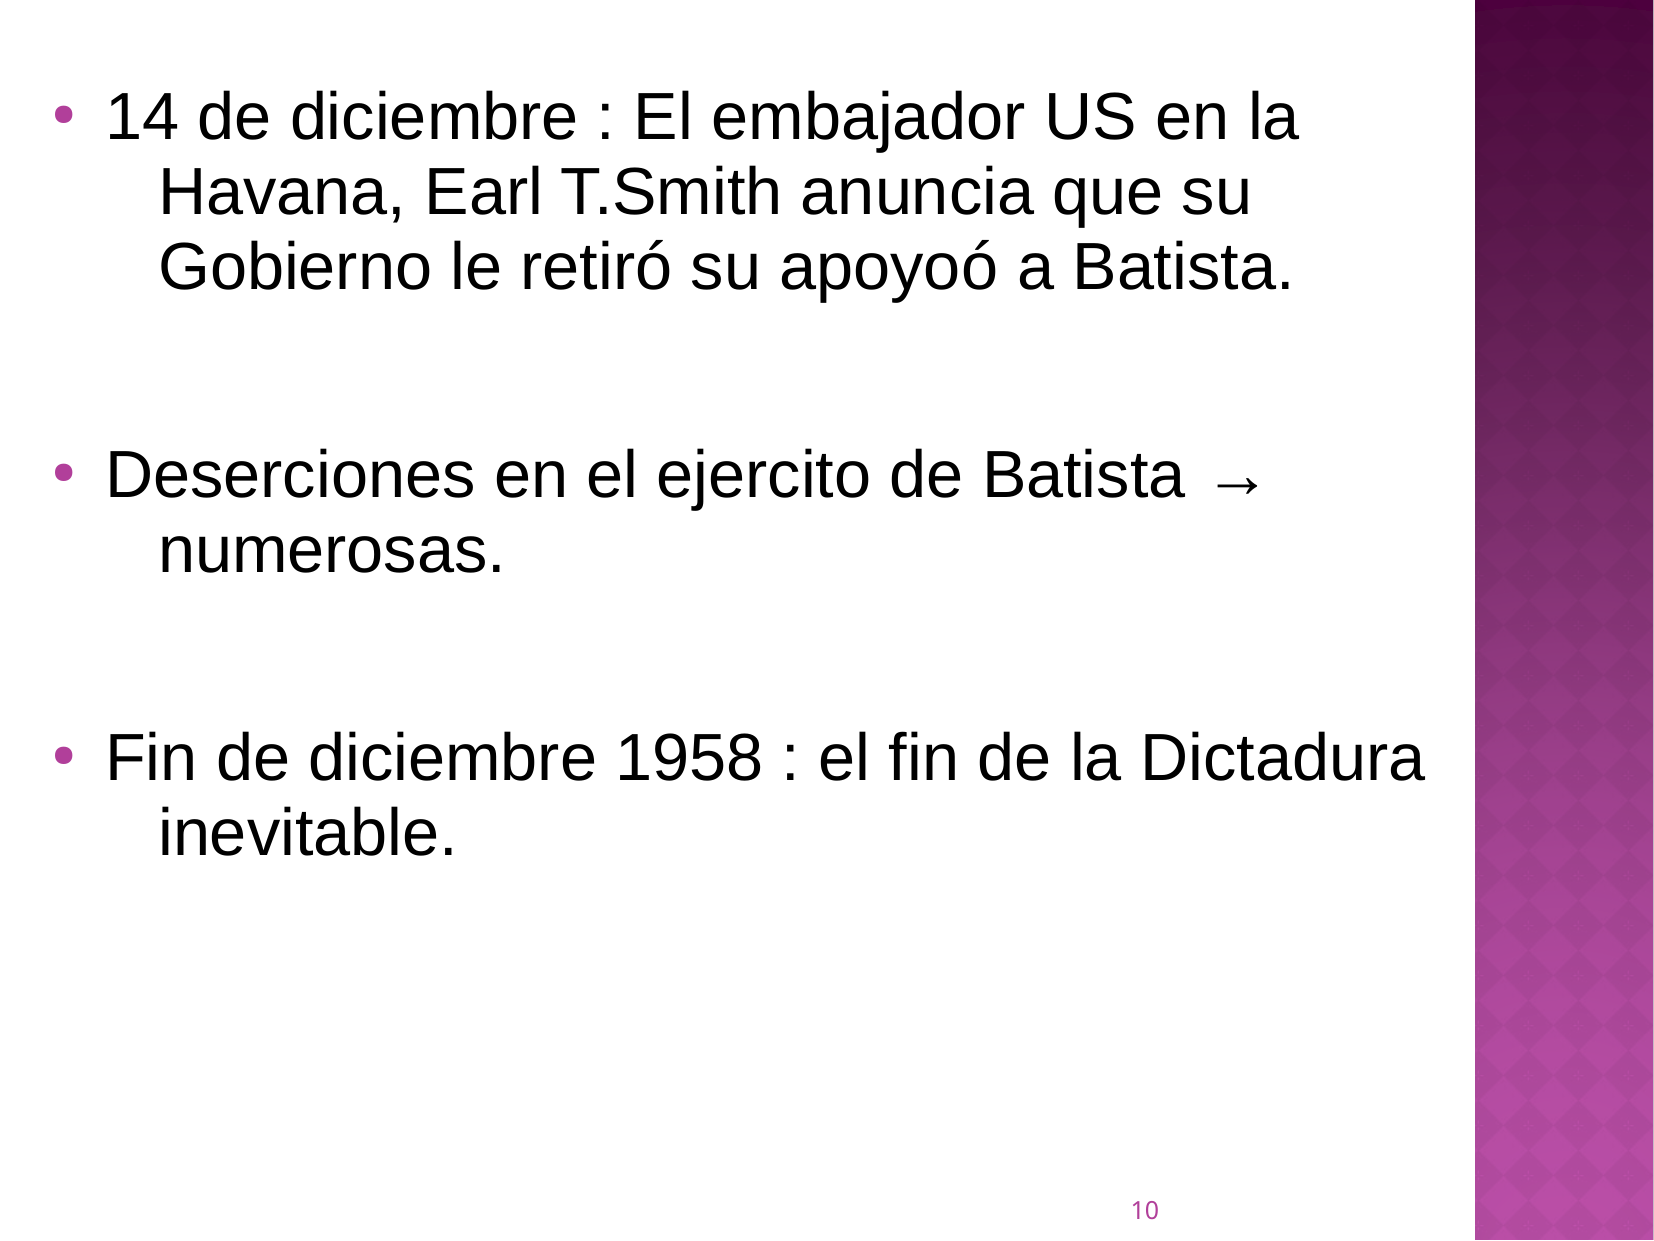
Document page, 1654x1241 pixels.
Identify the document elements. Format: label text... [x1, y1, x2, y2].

list 14 de diciembre : El embajador US en la Havana, Earl T.Smith anuncia que su Gobierno le retiró su apoyoó a Batista. Deserciones en el ejercito de Batista → numerosas. Fin de diciembre 1958 : el fin de la Dictadura inevitable. [0, 70, 1489, 1109]
text_box <numéro> [1130, 1185, 1237, 1227]
picture [1474, 0, 1654, 1241]
